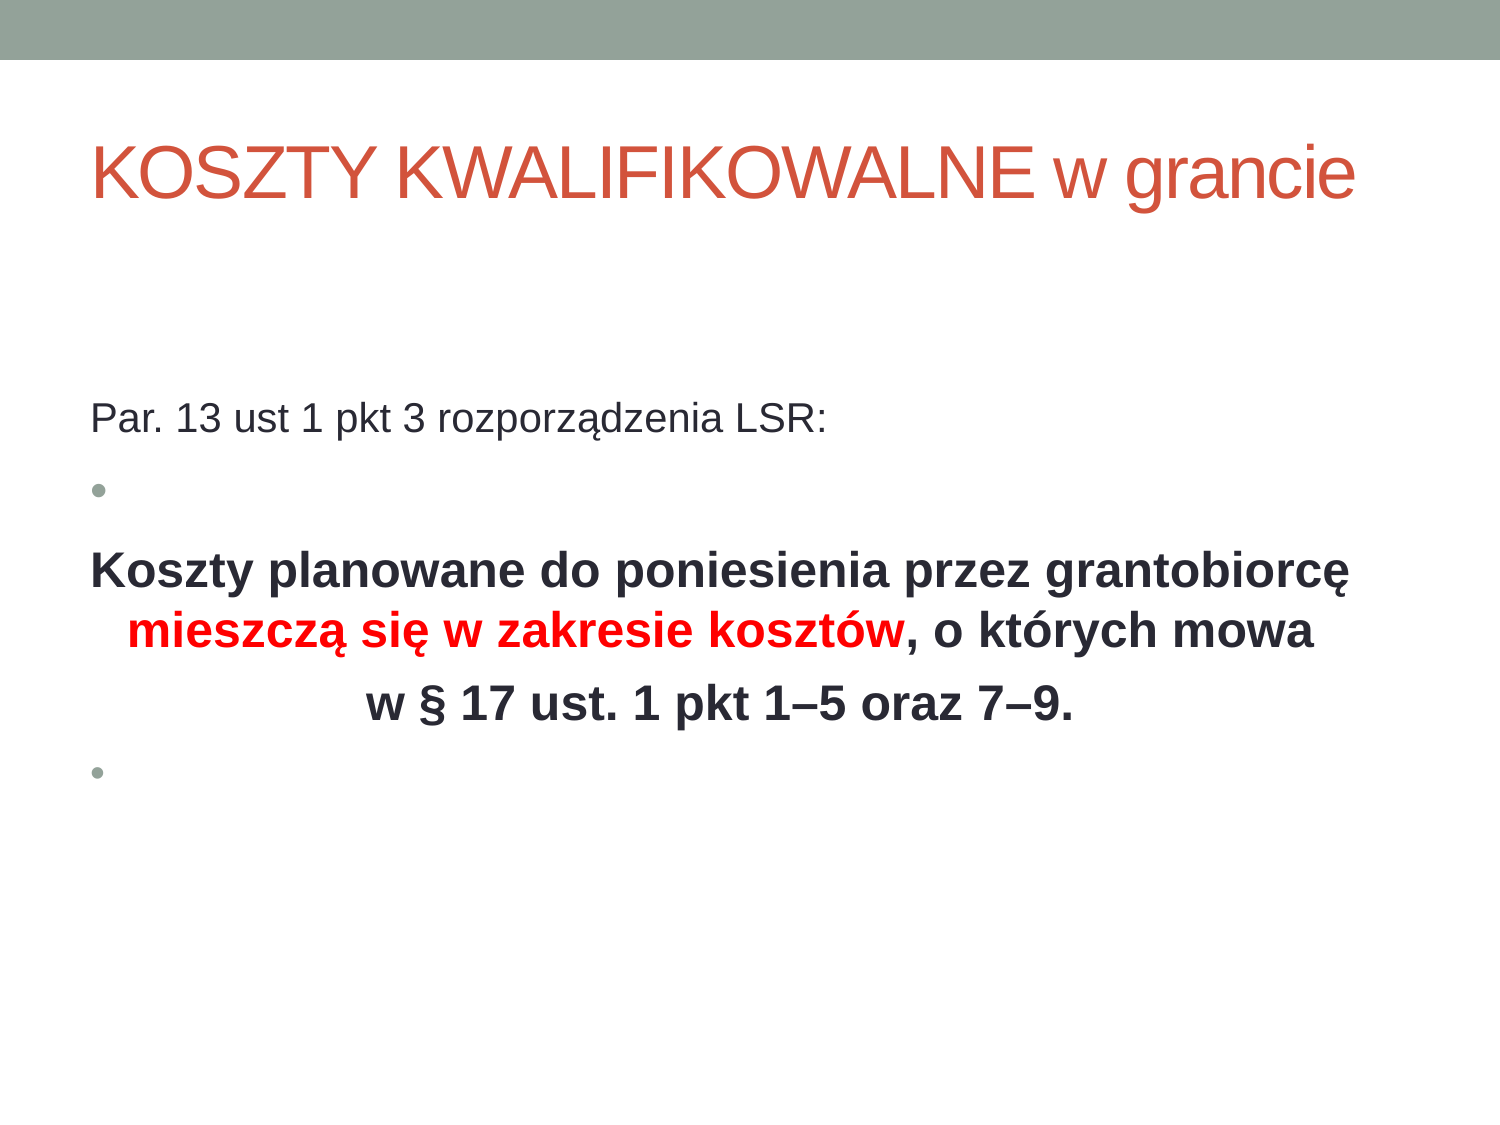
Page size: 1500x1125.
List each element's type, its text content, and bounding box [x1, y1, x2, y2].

list Par. 13 ust 1 pkt 3 rozporządzenia LSR: Koszty planowane do poniesienia przez grantobiorcę mieszczą się w zakresie kosztów, o których mowa w § 17 ust. 1 pkt 1–5 oraz 7–9. [75, 262, 1426, 1063]
title KOSZTY KWALIFIKOWALNE w grancie [75, 87, 1426, 251]
